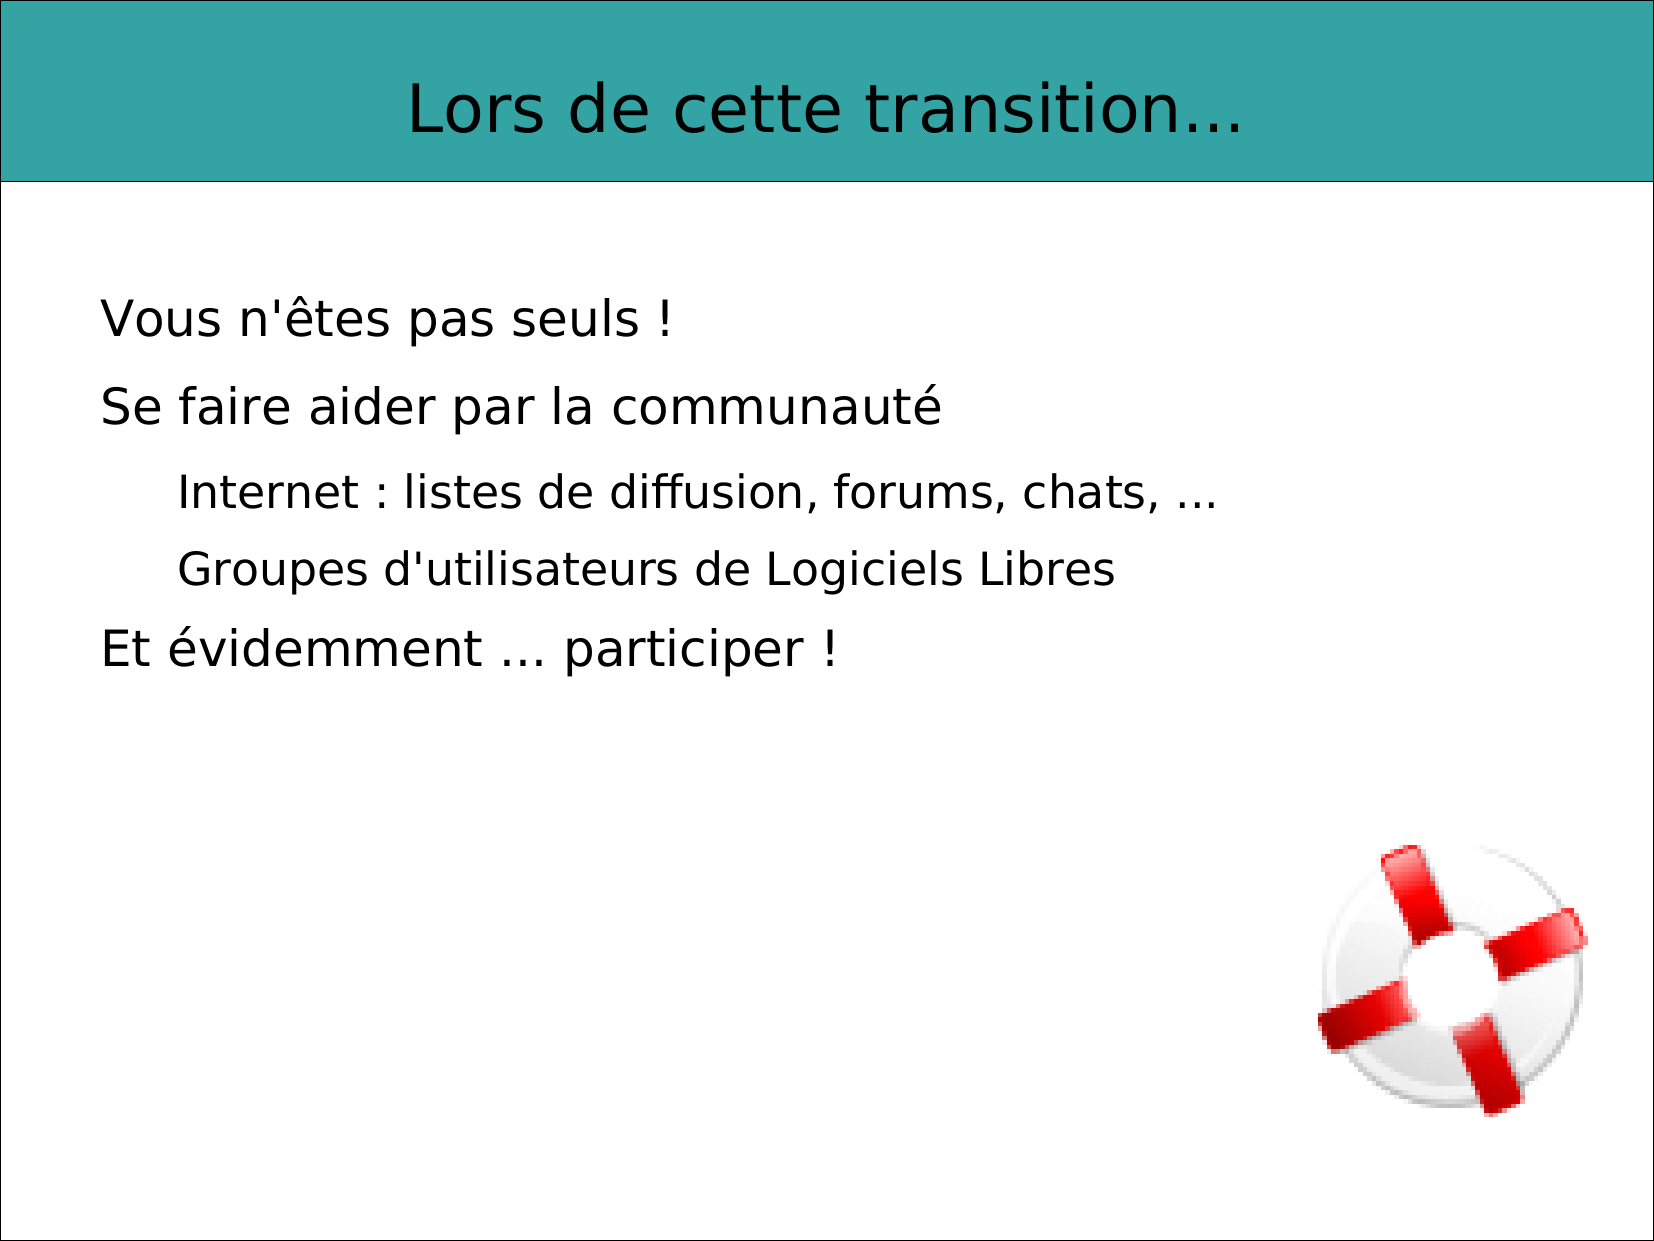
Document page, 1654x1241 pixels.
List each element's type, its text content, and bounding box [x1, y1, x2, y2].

list Vous n'êtes pas seuls ! Se faire aider par la communauté Internet : listes de diffusion, forums, chats, ... Groupes d'utilisateurs de Logiciels Libres Et évidemment ... participer ! [82, 290, 1571, 1109]
title Lors de cette transition... [82, 49, 1571, 170]
picture [1309, 836, 1597, 1127]
